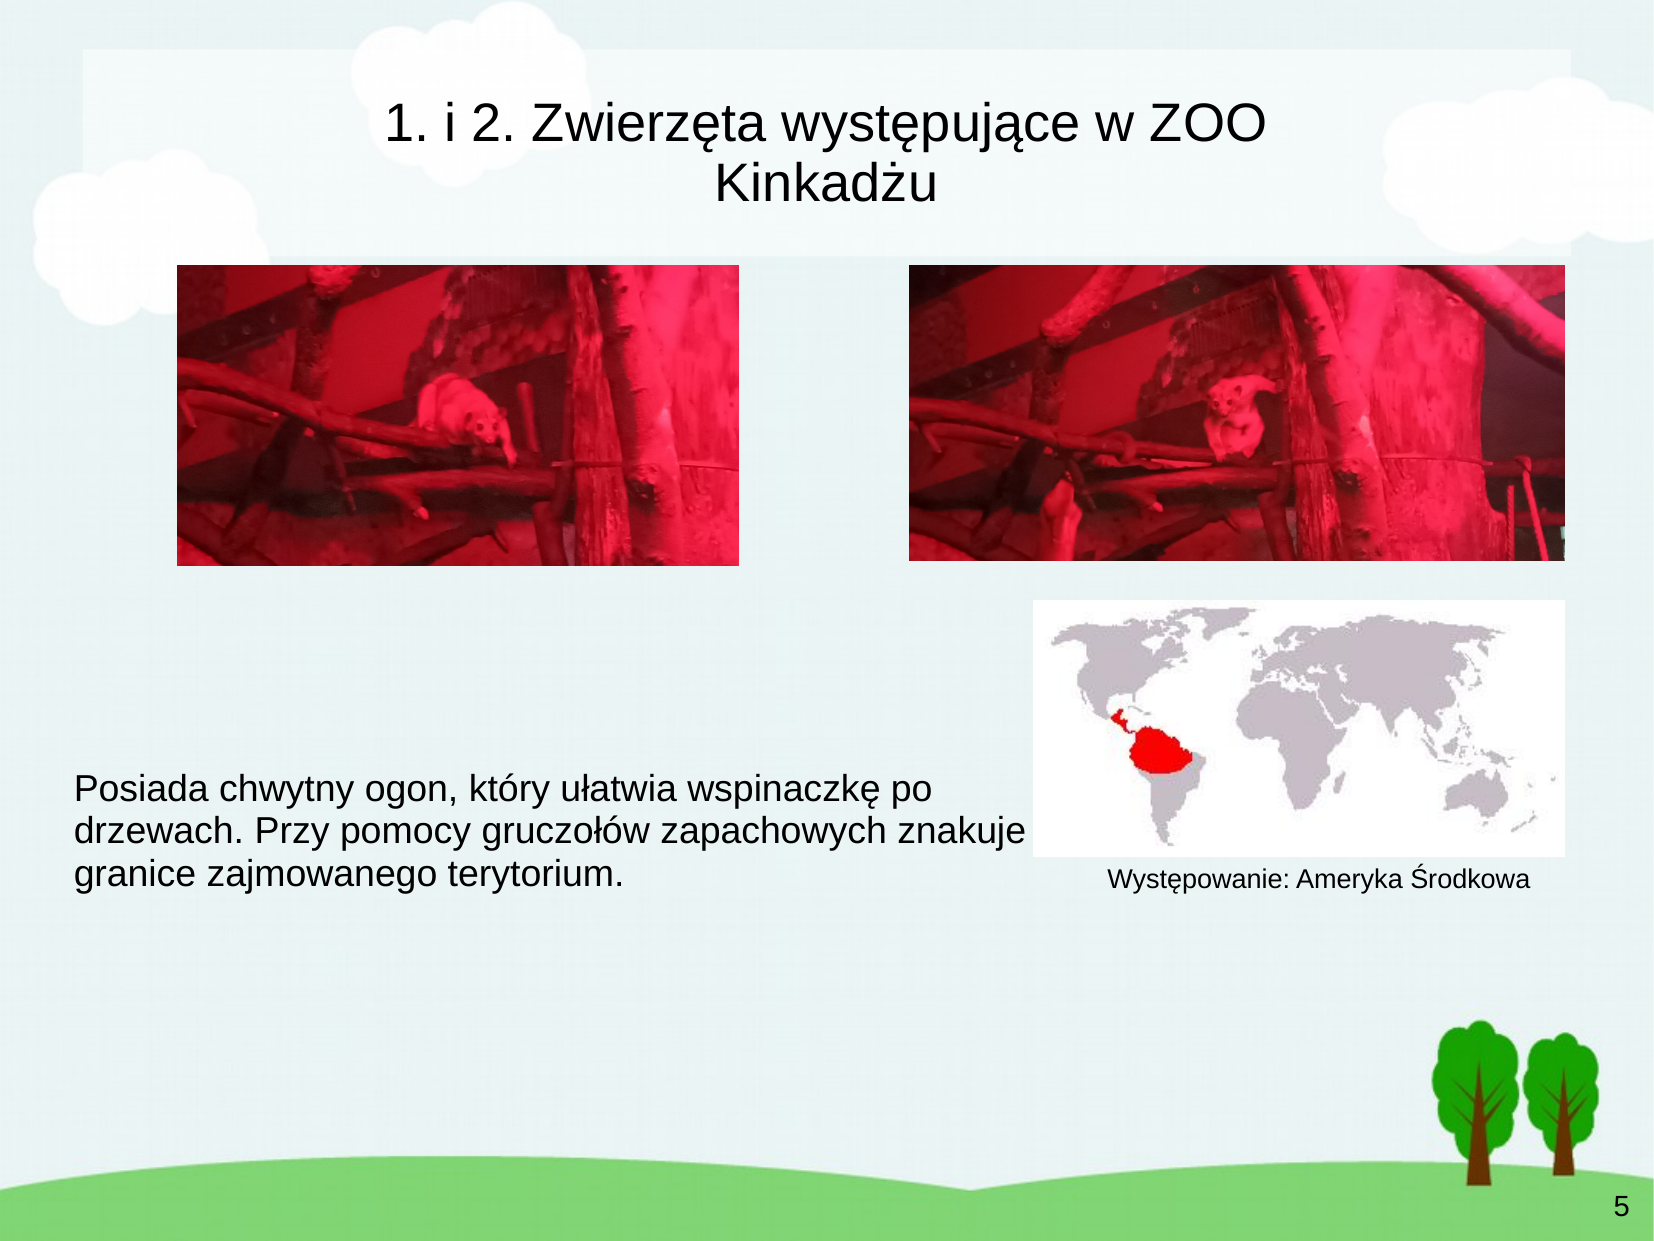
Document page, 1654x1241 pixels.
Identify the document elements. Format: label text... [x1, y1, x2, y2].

text_box Posiada chwytny ogon, który ułatwia wspinaczkę po drzewach. Przy pomocy gruczołów zapachowych znakuje granice zajmowanego terytorium. [59, 760, 1092, 902]
text_box Występowanie: Ameryka Środkowa [1092, 856, 1595, 902]
title 1. i 2. Zwierzęta występujące w ZOO Kinkadżu [82, 49, 1571, 257]
picture [0, 0, 1654, 1241]
